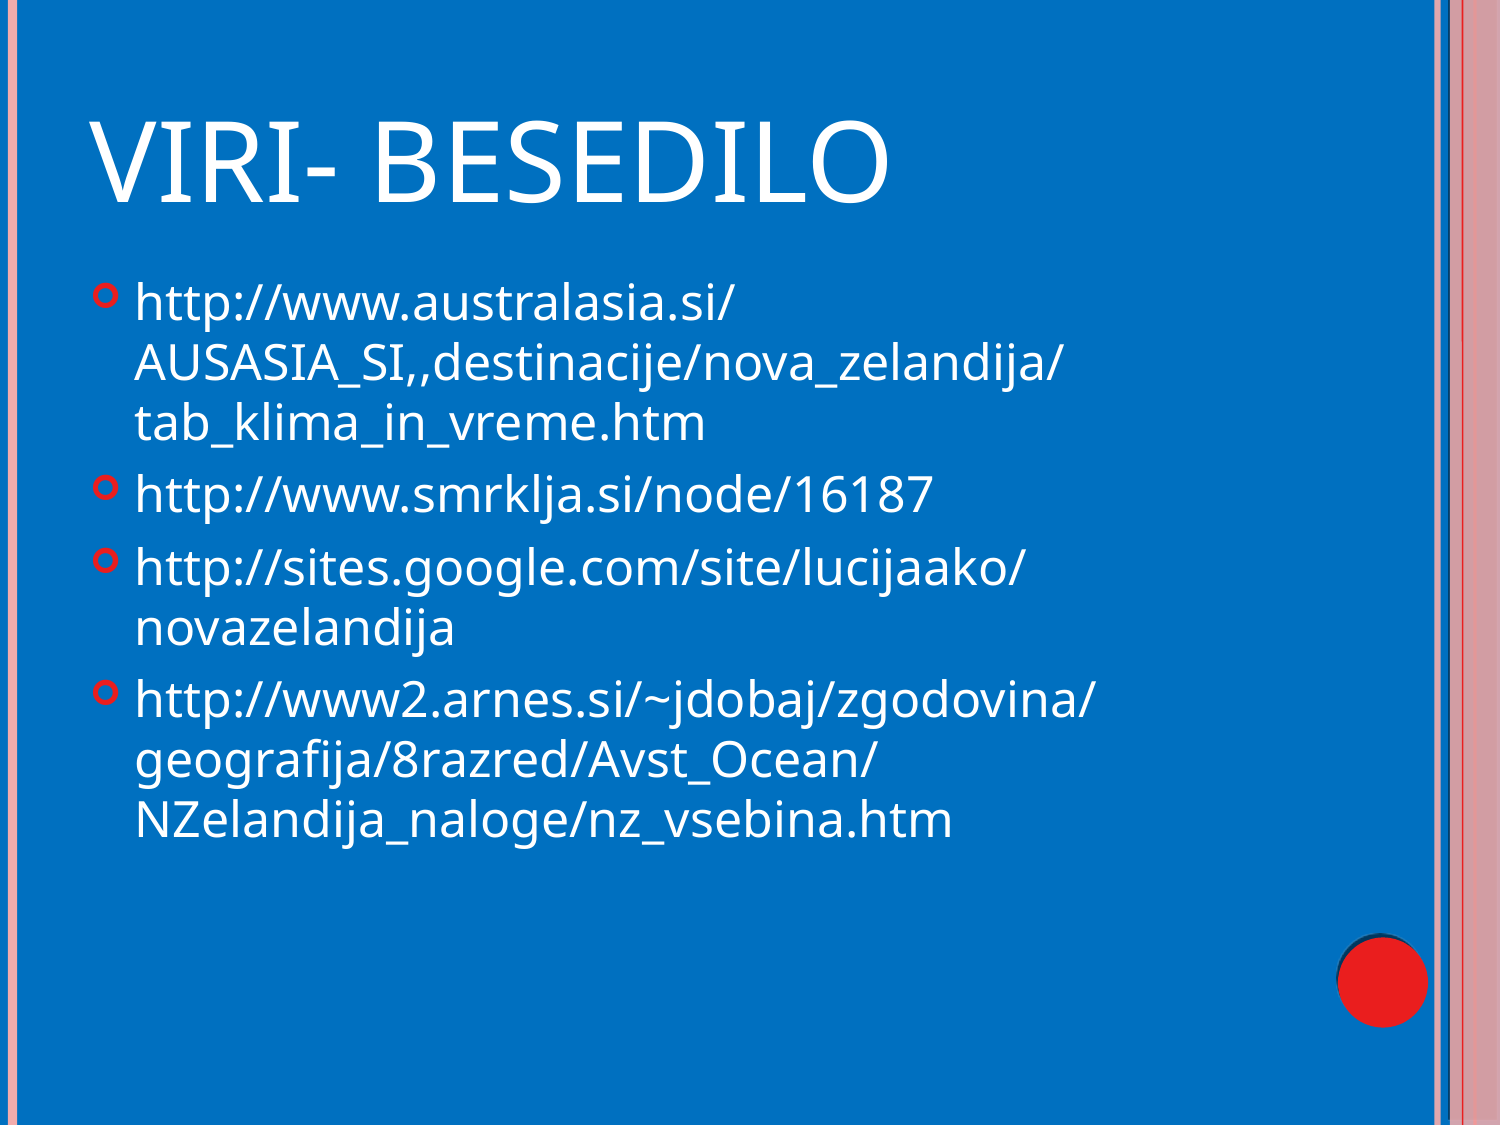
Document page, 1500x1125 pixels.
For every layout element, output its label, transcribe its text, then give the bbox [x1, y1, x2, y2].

title Viri- besedilo [75, 45, 1300, 233]
list http://www.australasia.si/AUSASIA_SI,,destinacije/nova_zelandija/tab_klima_in_vreme.htm http://www.smrklja.si/node/16187 http://sites.google.com/site/lucijaako/novazelandija http://www2.arnes.si/~jdobaj/zgodovina/geografija/8razred/Avst_Ocean/NZelandija_naloge/nz_vsebina.htm [75, 262, 1300, 1062]
